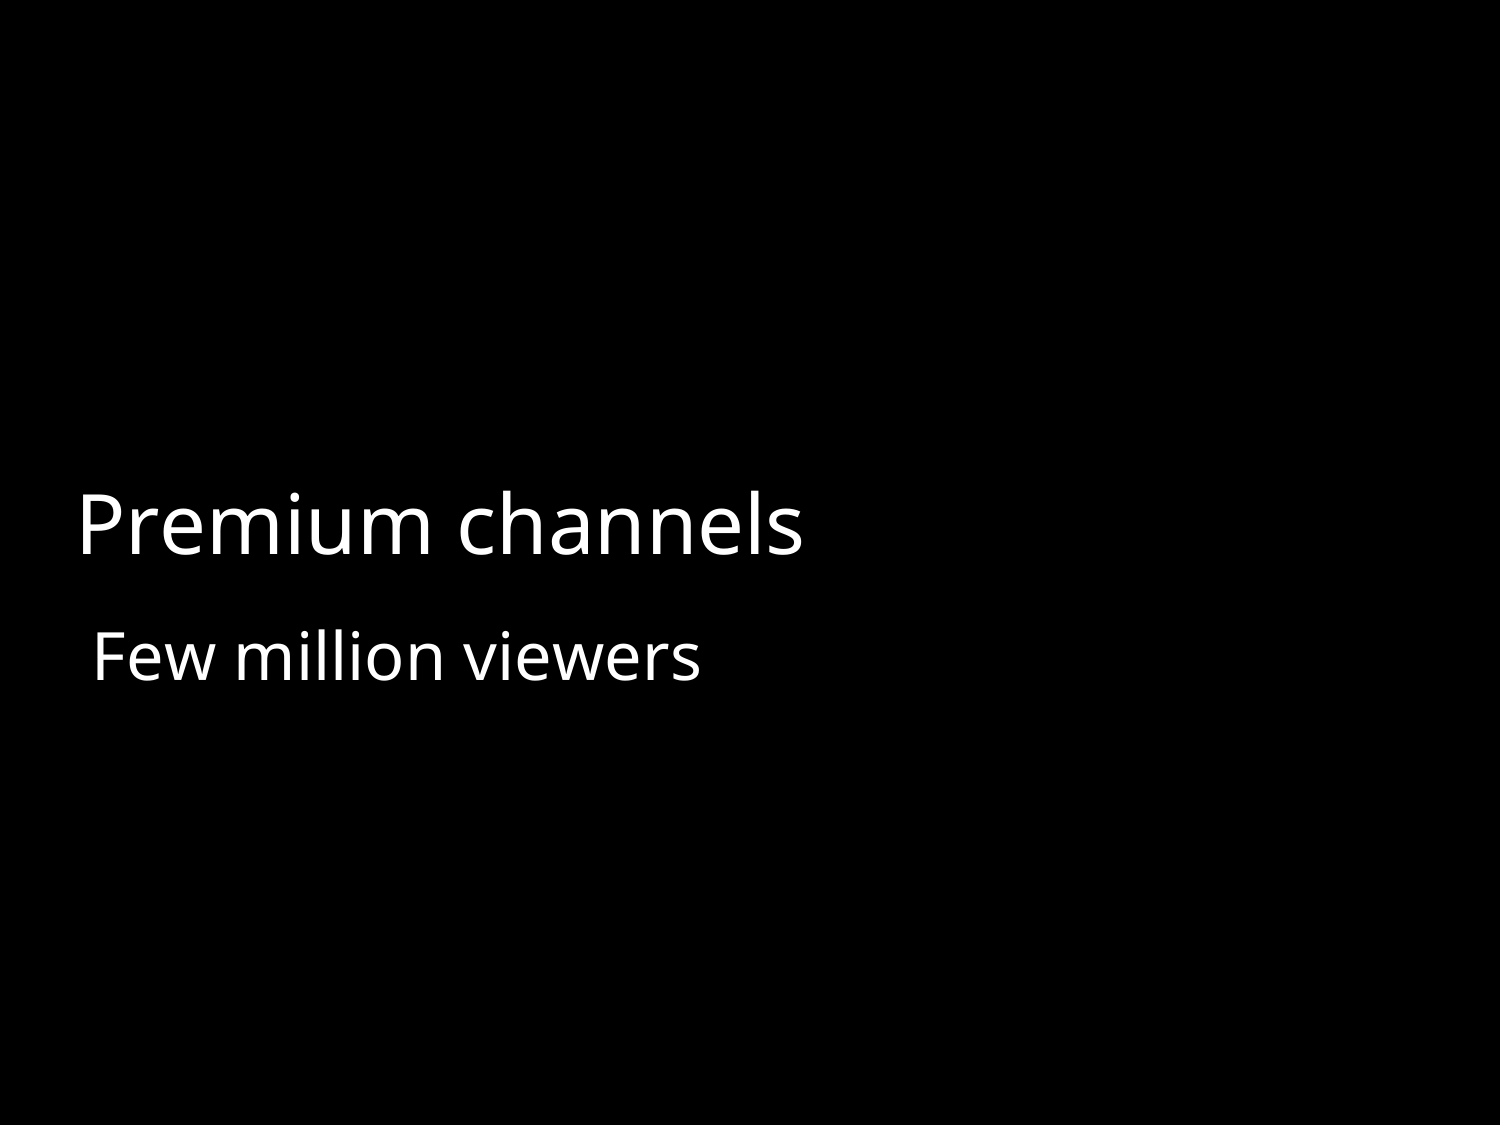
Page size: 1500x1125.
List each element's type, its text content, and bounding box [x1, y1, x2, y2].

list Few million viewers [75, 600, 1426, 1003]
title Premium channels [75, 428, 1414, 600]
